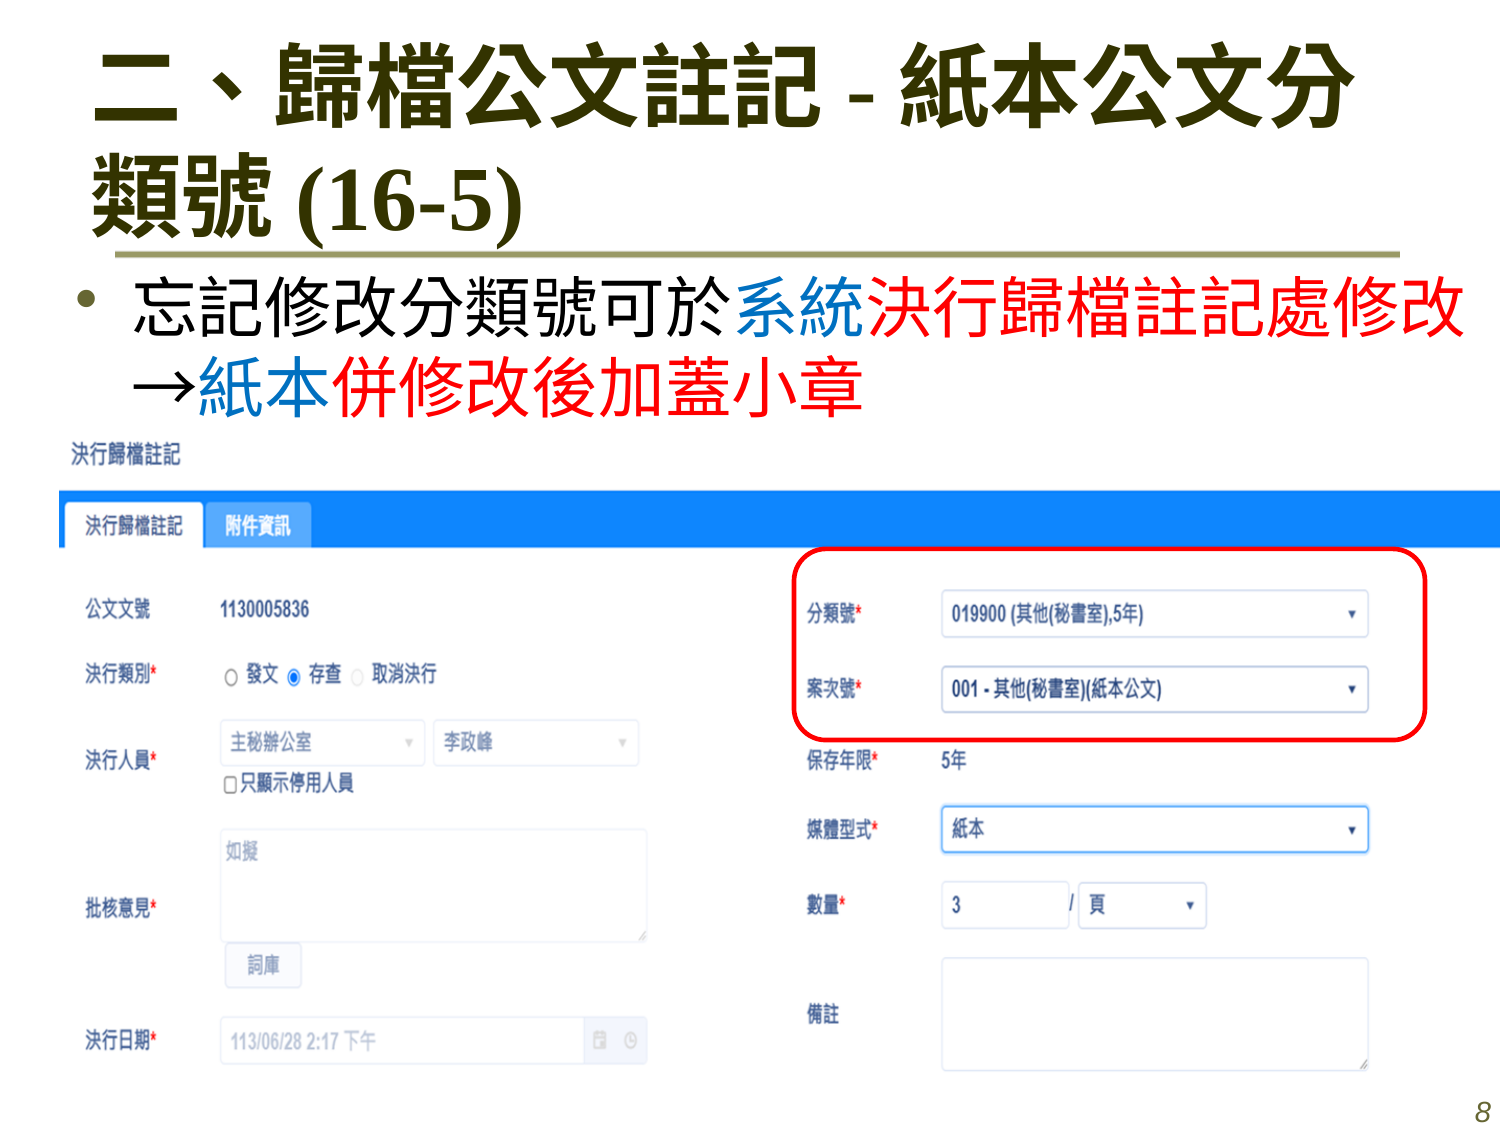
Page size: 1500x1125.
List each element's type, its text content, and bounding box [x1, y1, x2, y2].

title 二、歸檔公文註記-紙本公文分類號(16-5) [75, 45, 1425, 233]
picture [59, 422, 1500, 1125]
list 忘記修改分類號可於系統決行歸檔註記處修改→紙本併修改後加蓋小章 [59, 258, 1482, 956]
slide_number <number> [1327, 1085, 1500, 1125]
picture [115, 243, 1400, 258]
